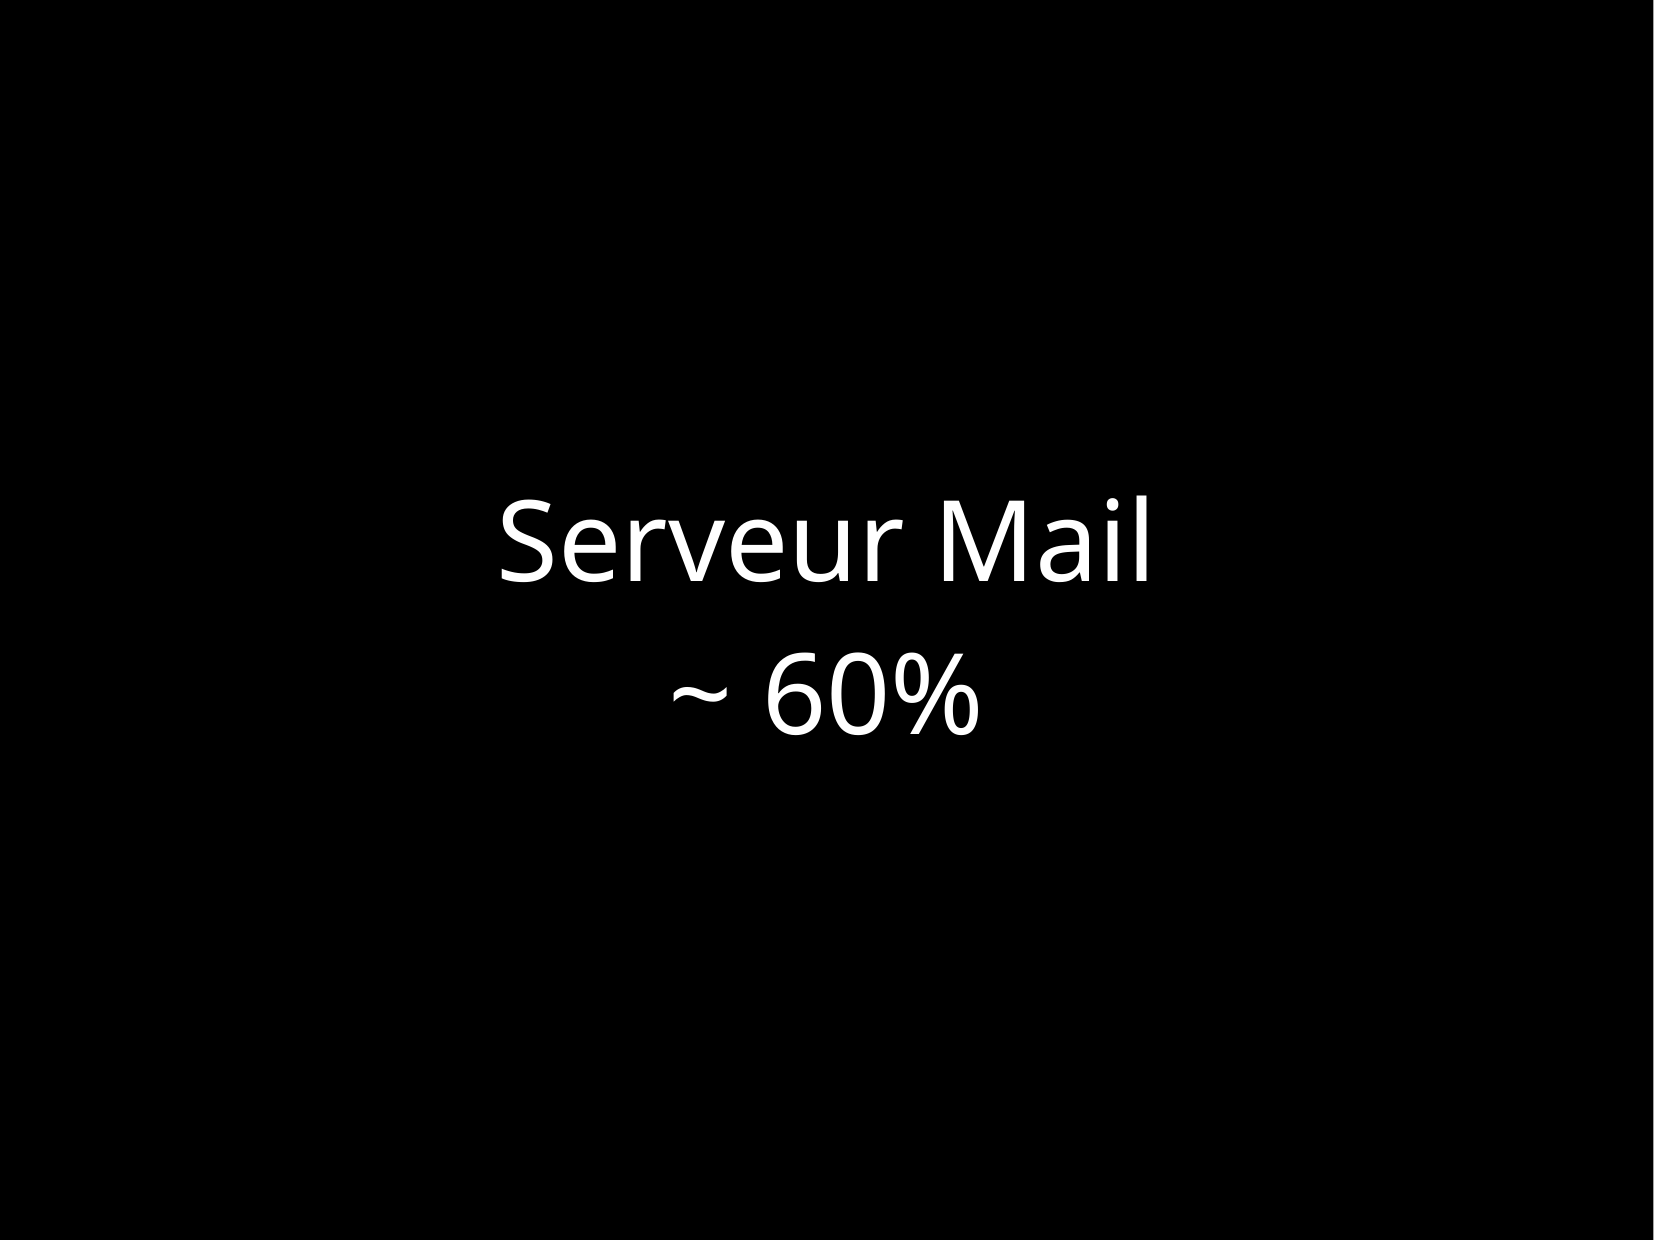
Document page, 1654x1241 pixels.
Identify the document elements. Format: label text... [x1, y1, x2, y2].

title Serveur Mail ~ 60% [82, 56, 1571, 1172]
